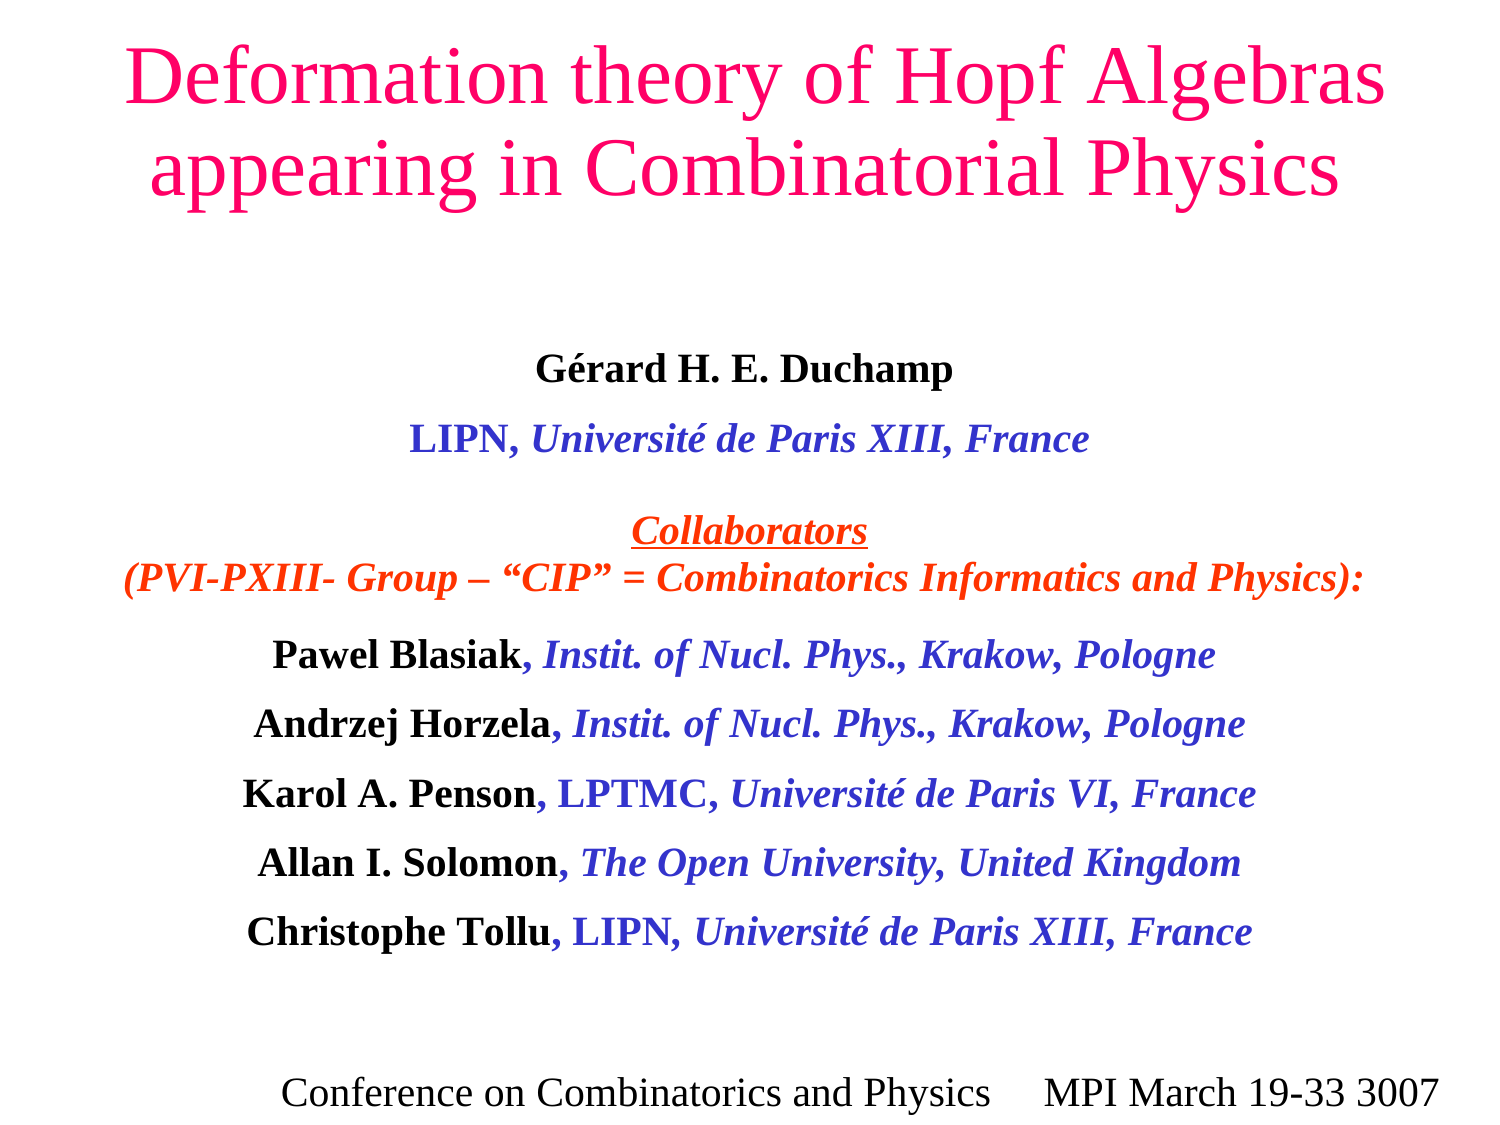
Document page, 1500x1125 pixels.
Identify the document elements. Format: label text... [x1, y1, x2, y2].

text_box Gérard H. E. Duchamp LIPN, Université de Paris XIII, France Collaborators (PVI-PXIII- Group – “CIP” = Combinatorics Informatics and Physics): Pawel Blasiak, Instit. of Nucl. Phys., Krakow, Pologne Andrzej Horzela, Instit. of Nucl. Phys., Krakow, Pologne Karol A. Penson, LPTMC, Université de Paris VI, France Allan I. Solomon, The Open University, United Kingdom Christophe Tollu, LIPN, Université de Paris XIII, France [108, 314, 1392, 1032]
title Deformation theory of Hopf Algebras appearing in Combinatorial Physics [37, 2, 1476, 241]
text_box Conference on Combinatorics and Physics MPI March 19-33 3007 [218, 1062, 1500, 1125]
